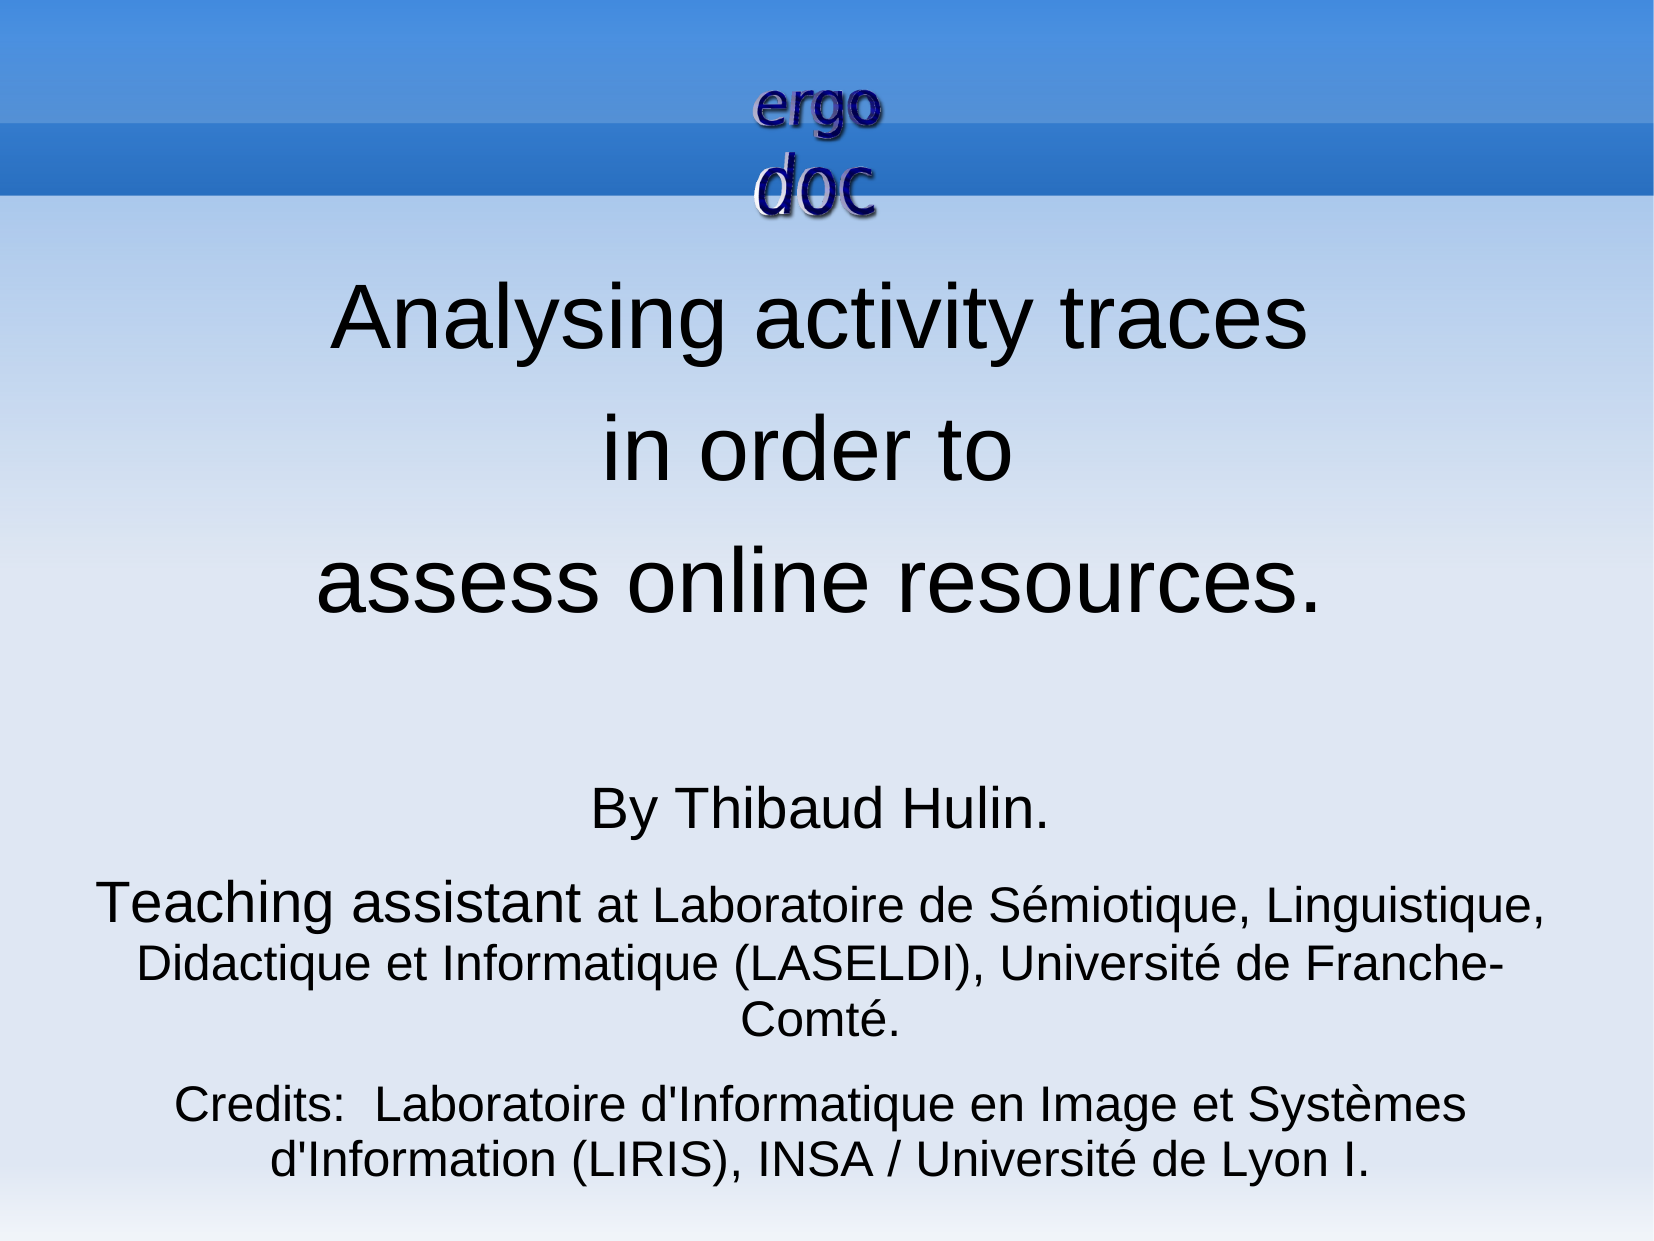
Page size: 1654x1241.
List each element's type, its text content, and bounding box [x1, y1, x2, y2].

picture [0, 0, 1654, 1241]
list Analysing activity traces in order to assess online resources. By Thibaud Hulin. Teaching assistant at Laboratoire de Sémiotique, Linguistique, Didactique et Informatique (LASELDI), Université de Franche-Comté. Credits: Laboratoire d'Informatique en Image et Systèmes d'Information (LIRIS), INSA / Université de Lyon I. [76, 265, 1565, 1188]
